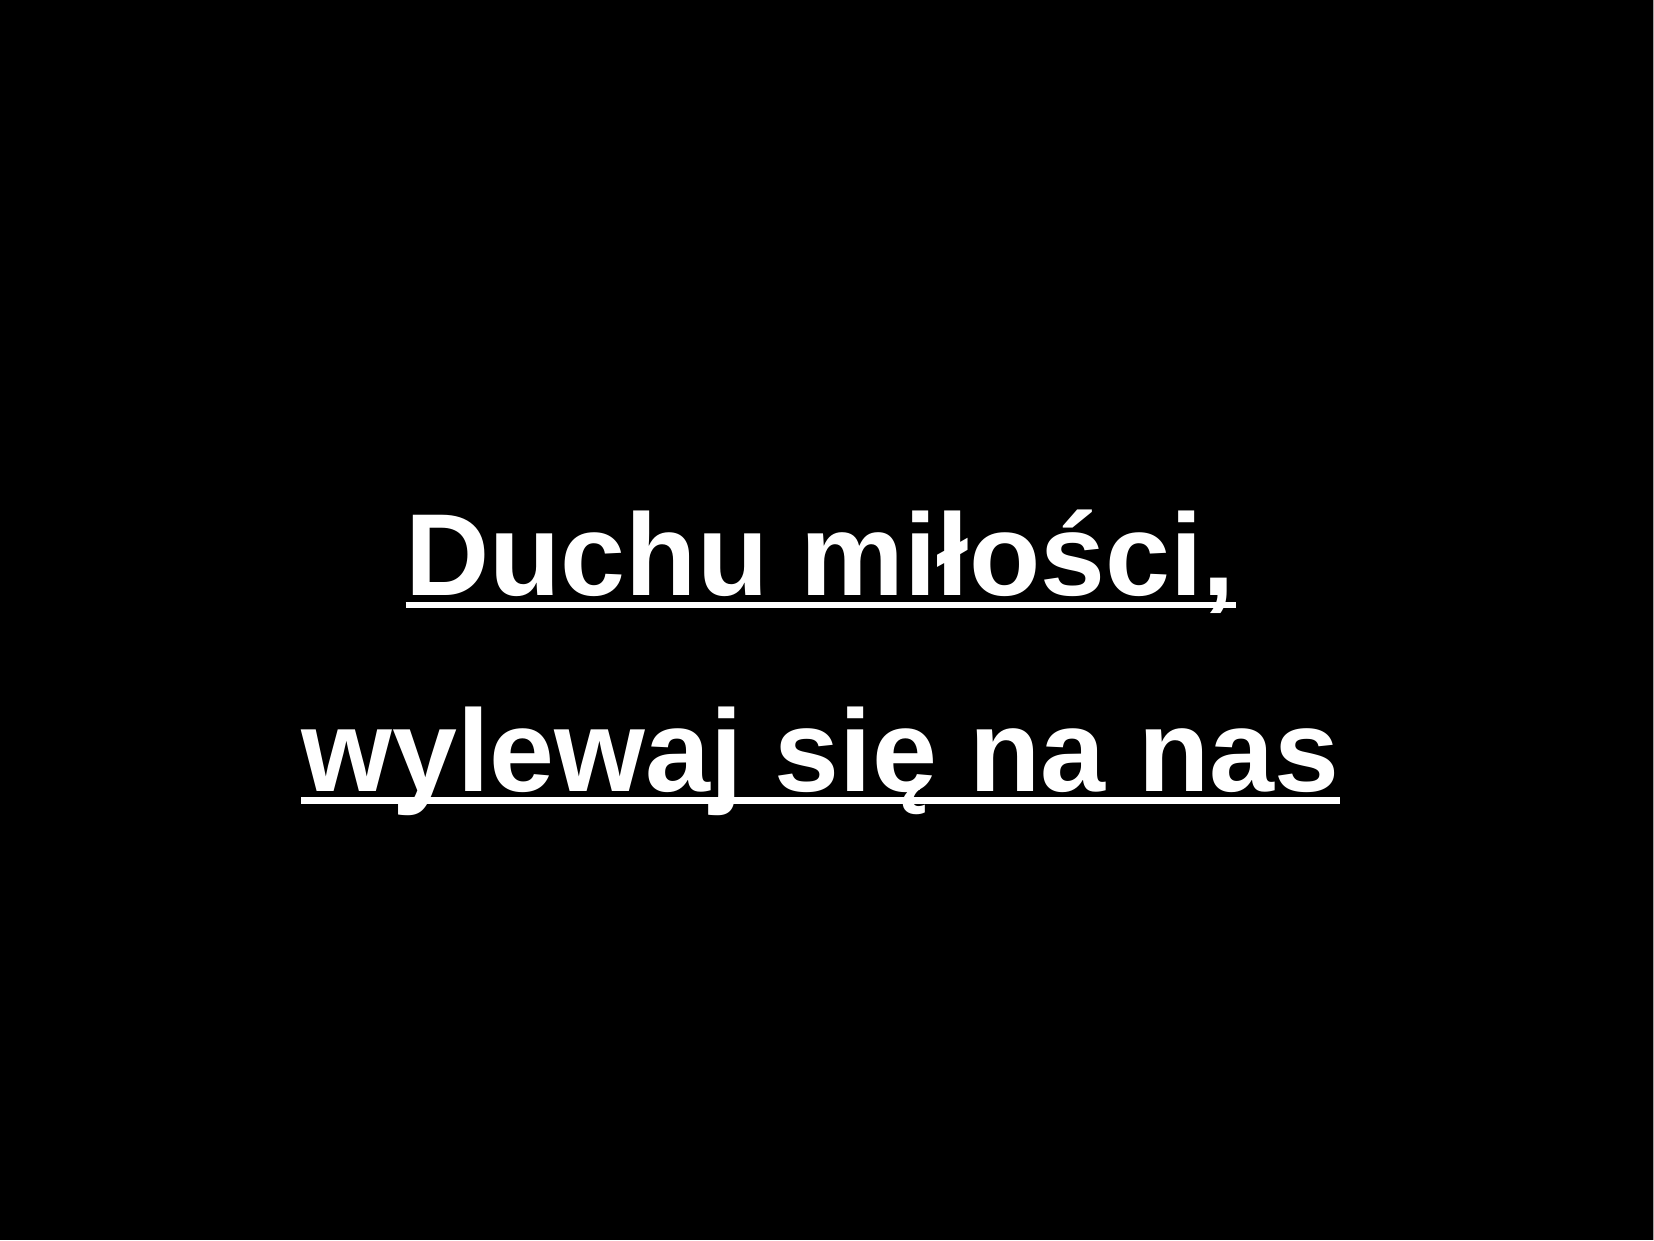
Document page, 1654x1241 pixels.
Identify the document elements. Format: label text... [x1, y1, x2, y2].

subtitle Duchu miłości, wylewaj się na nas [0, 0, 1642, 1241]
